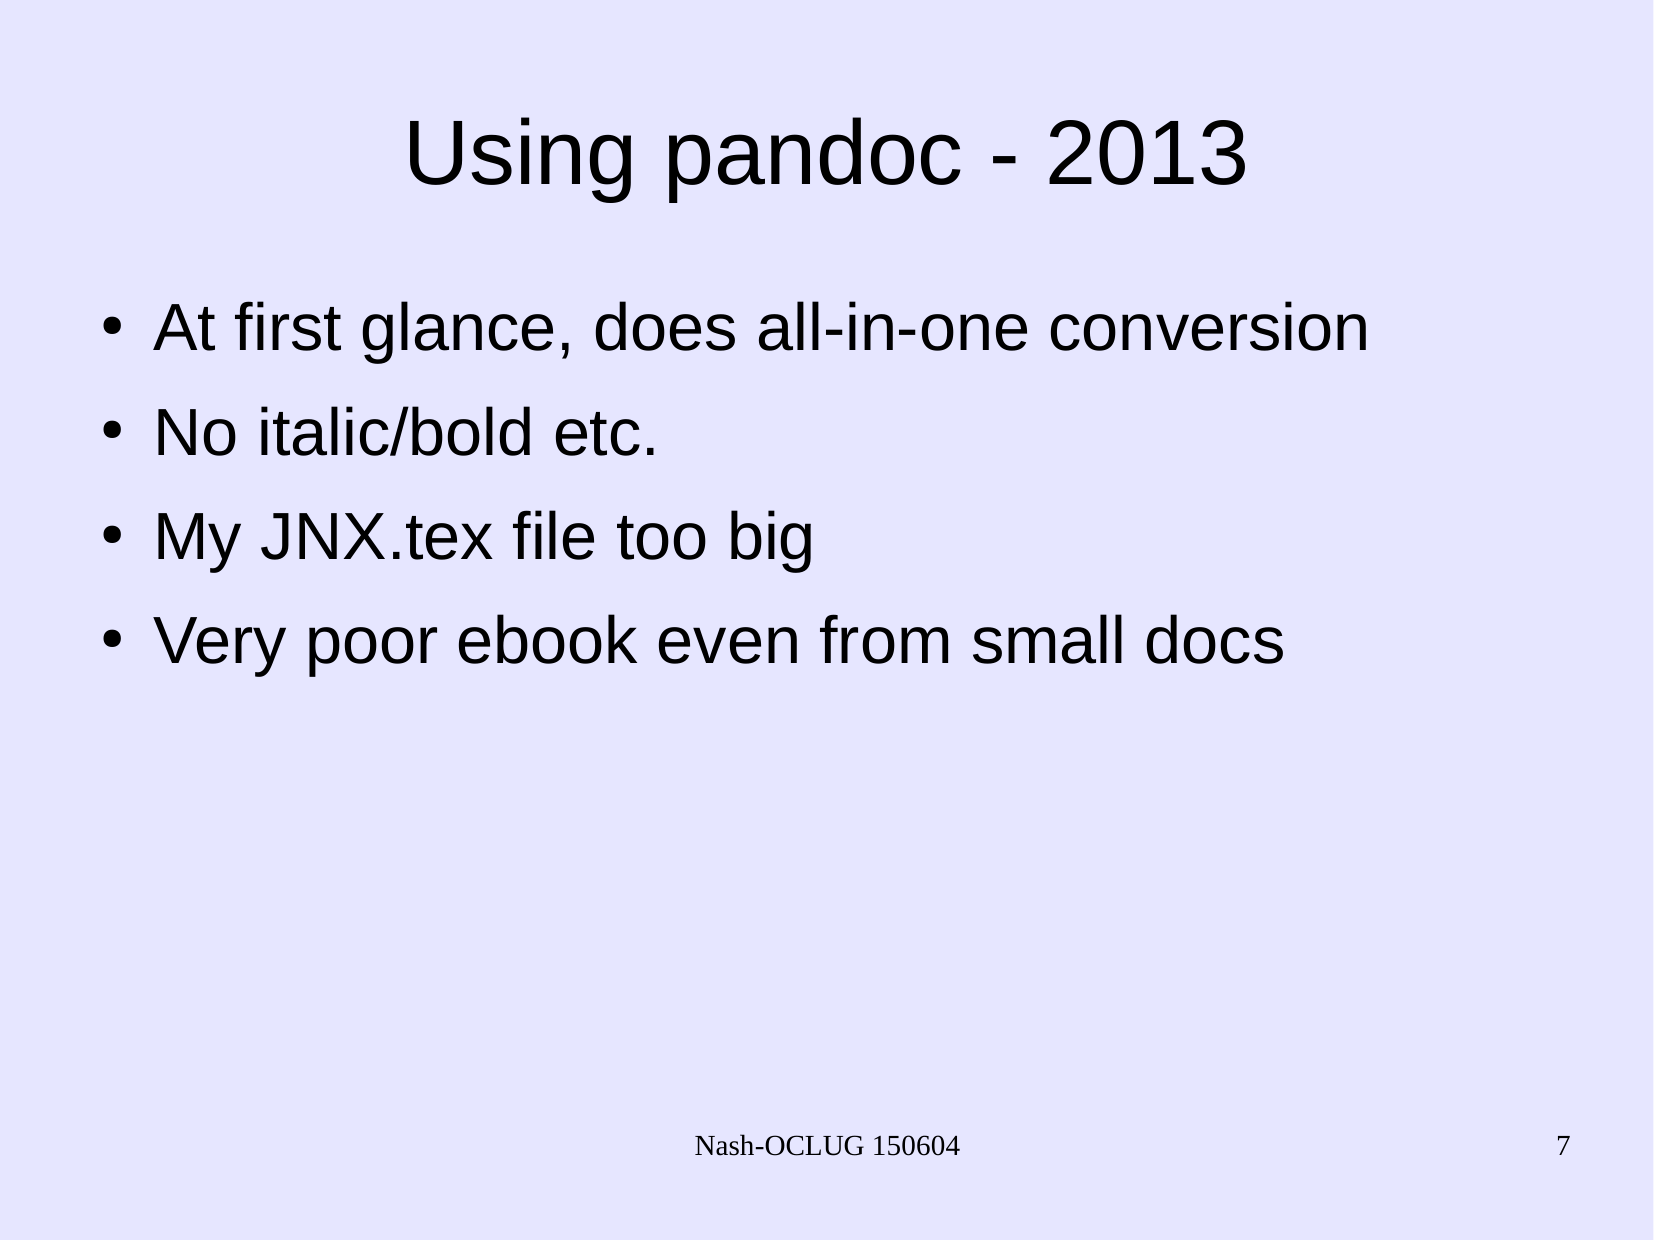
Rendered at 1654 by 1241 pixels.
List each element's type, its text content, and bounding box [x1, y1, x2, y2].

list At first glance, does all-in-one conversion No italic/bold etc. My JNX.tex file too big Very poor ebook even from small docs [82, 290, 1538, 1010]
title Using pandoc - 2013 [82, 49, 1571, 257]
